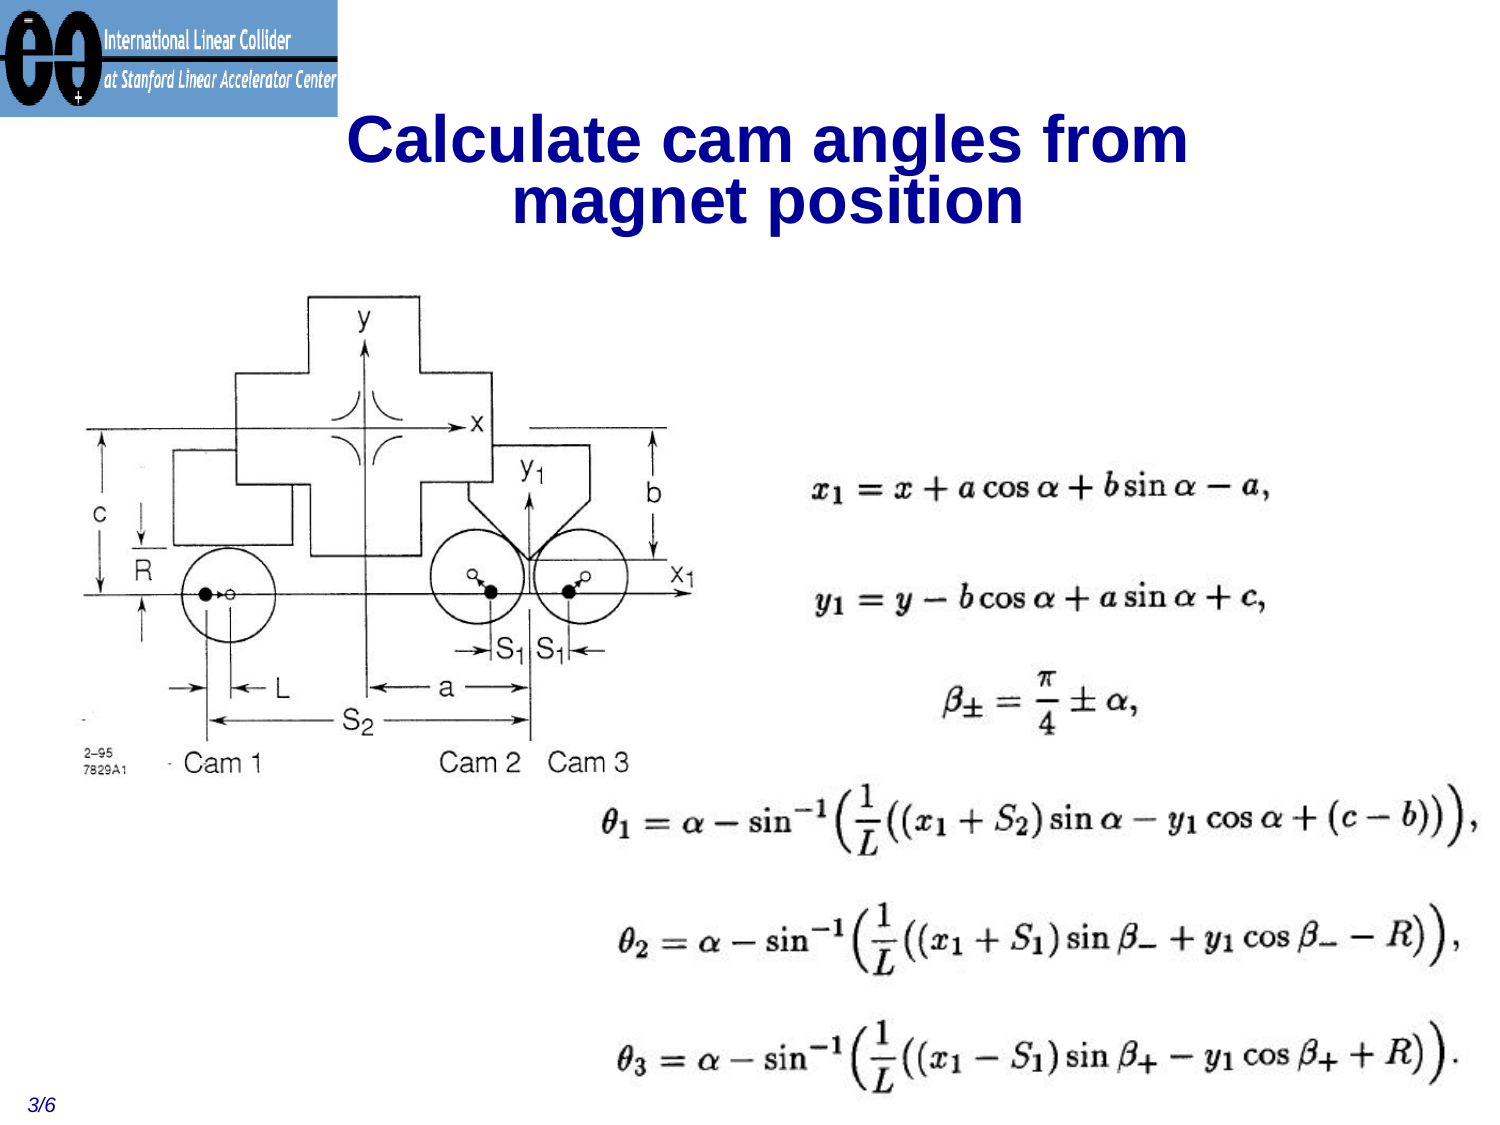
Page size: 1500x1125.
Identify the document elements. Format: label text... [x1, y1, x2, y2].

picture [0, 0, 338, 117]
picture [75, 290, 1500, 1122]
title Calculate cam angles from magnet position [225, 94, 1313, 255]
